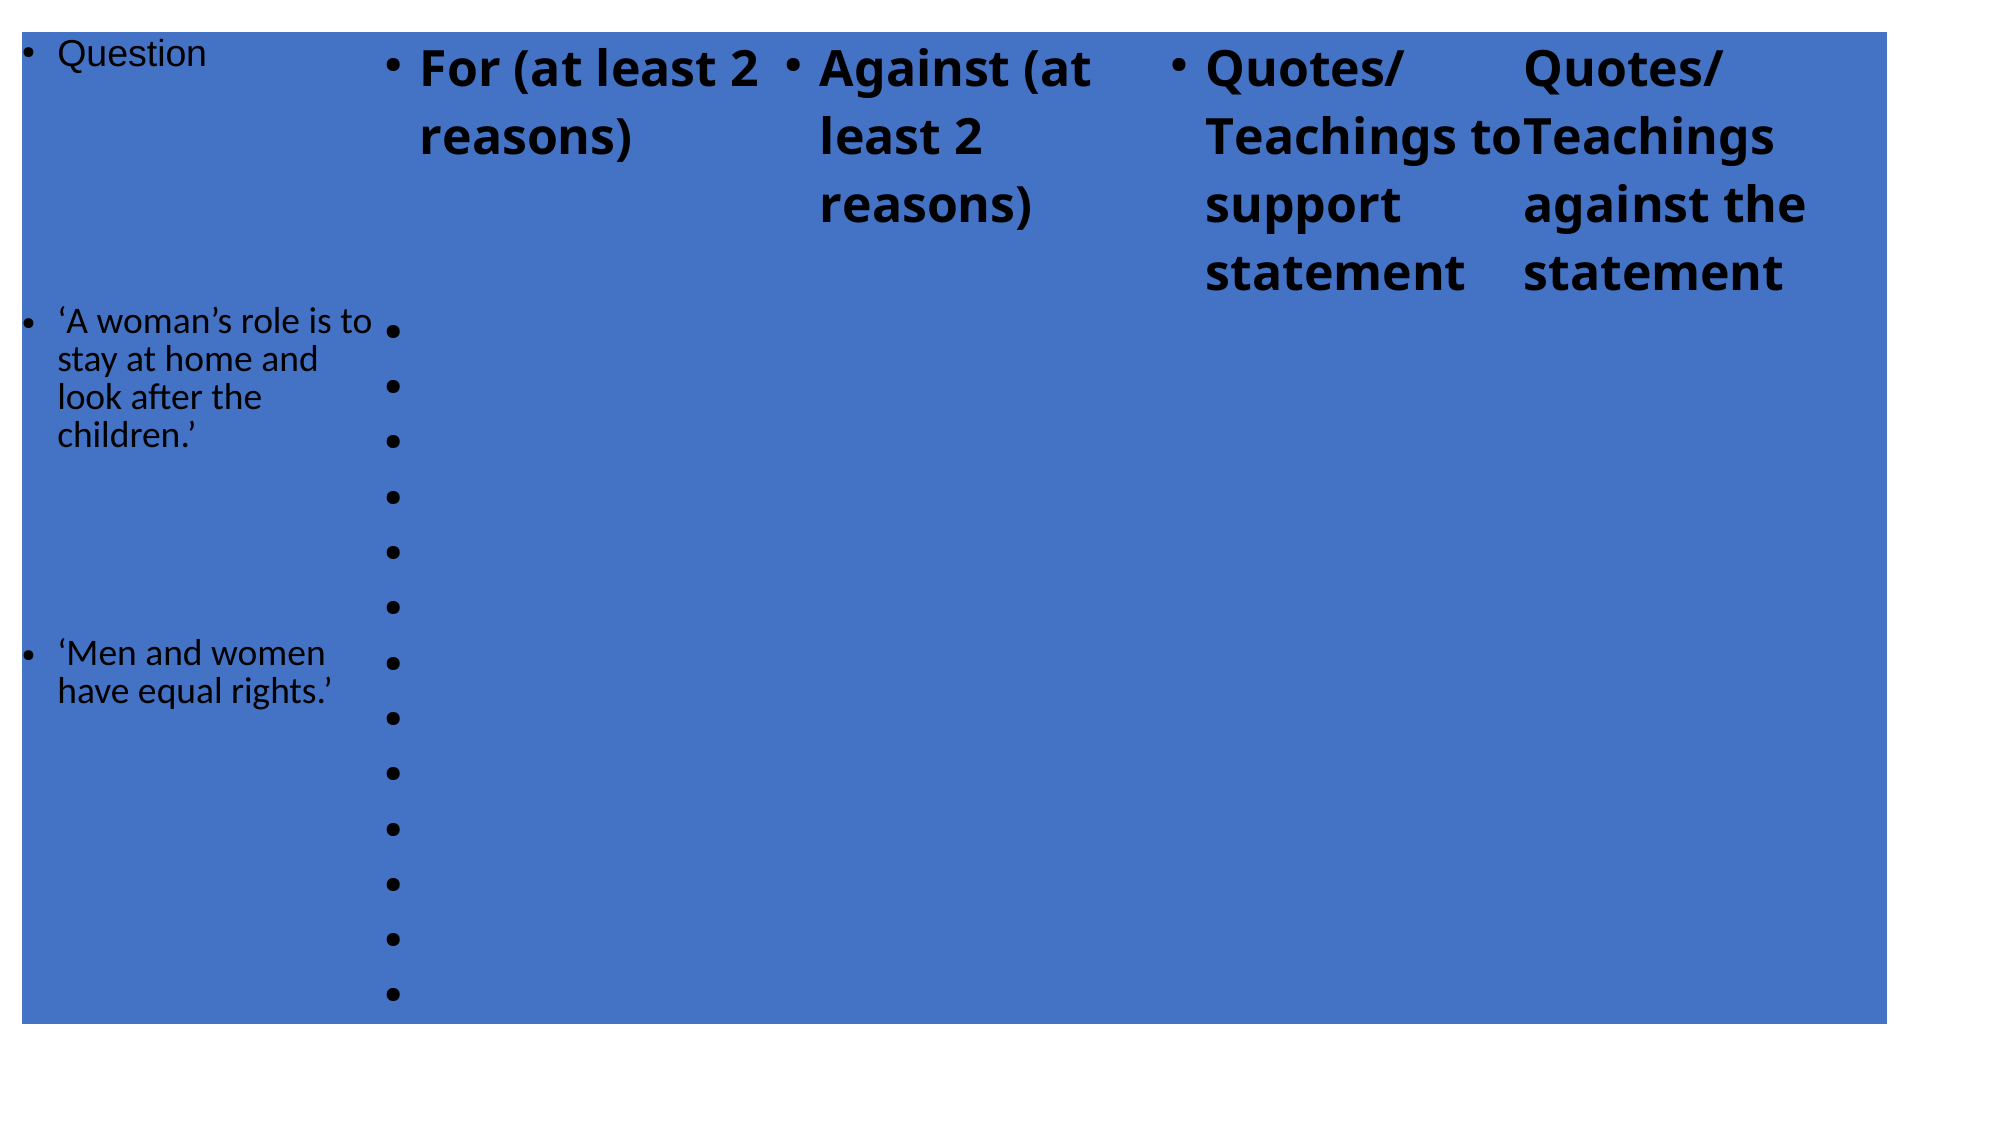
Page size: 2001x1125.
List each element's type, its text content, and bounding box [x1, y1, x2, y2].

table_cell [1170, 306, 1523, 637]
table_cell ‘Men and women have equal rights.’ [22, 637, 384, 1024]
table_header Against (at least 2 reasons) [784, 32, 1170, 306]
table_cell [384, 306, 784, 637]
table_cell [784, 637, 1170, 1024]
table_cell [1170, 637, 1523, 1024]
table_cell [1523, 306, 1887, 637]
table_header Quotes/Teachings to support statement [1170, 32, 1523, 306]
table_cell [1523, 637, 1887, 1024]
table_header Quotes/Teachings against the statement [1523, 32, 1887, 306]
table_cell [384, 637, 784, 1024]
table_header Question [22, 32, 384, 306]
table_cell [784, 306, 1170, 637]
table_cell ‘A woman’s role is to stay at home and look after the children.’ [22, 306, 384, 637]
table_header For (at least 2 reasons) [384, 32, 784, 306]
